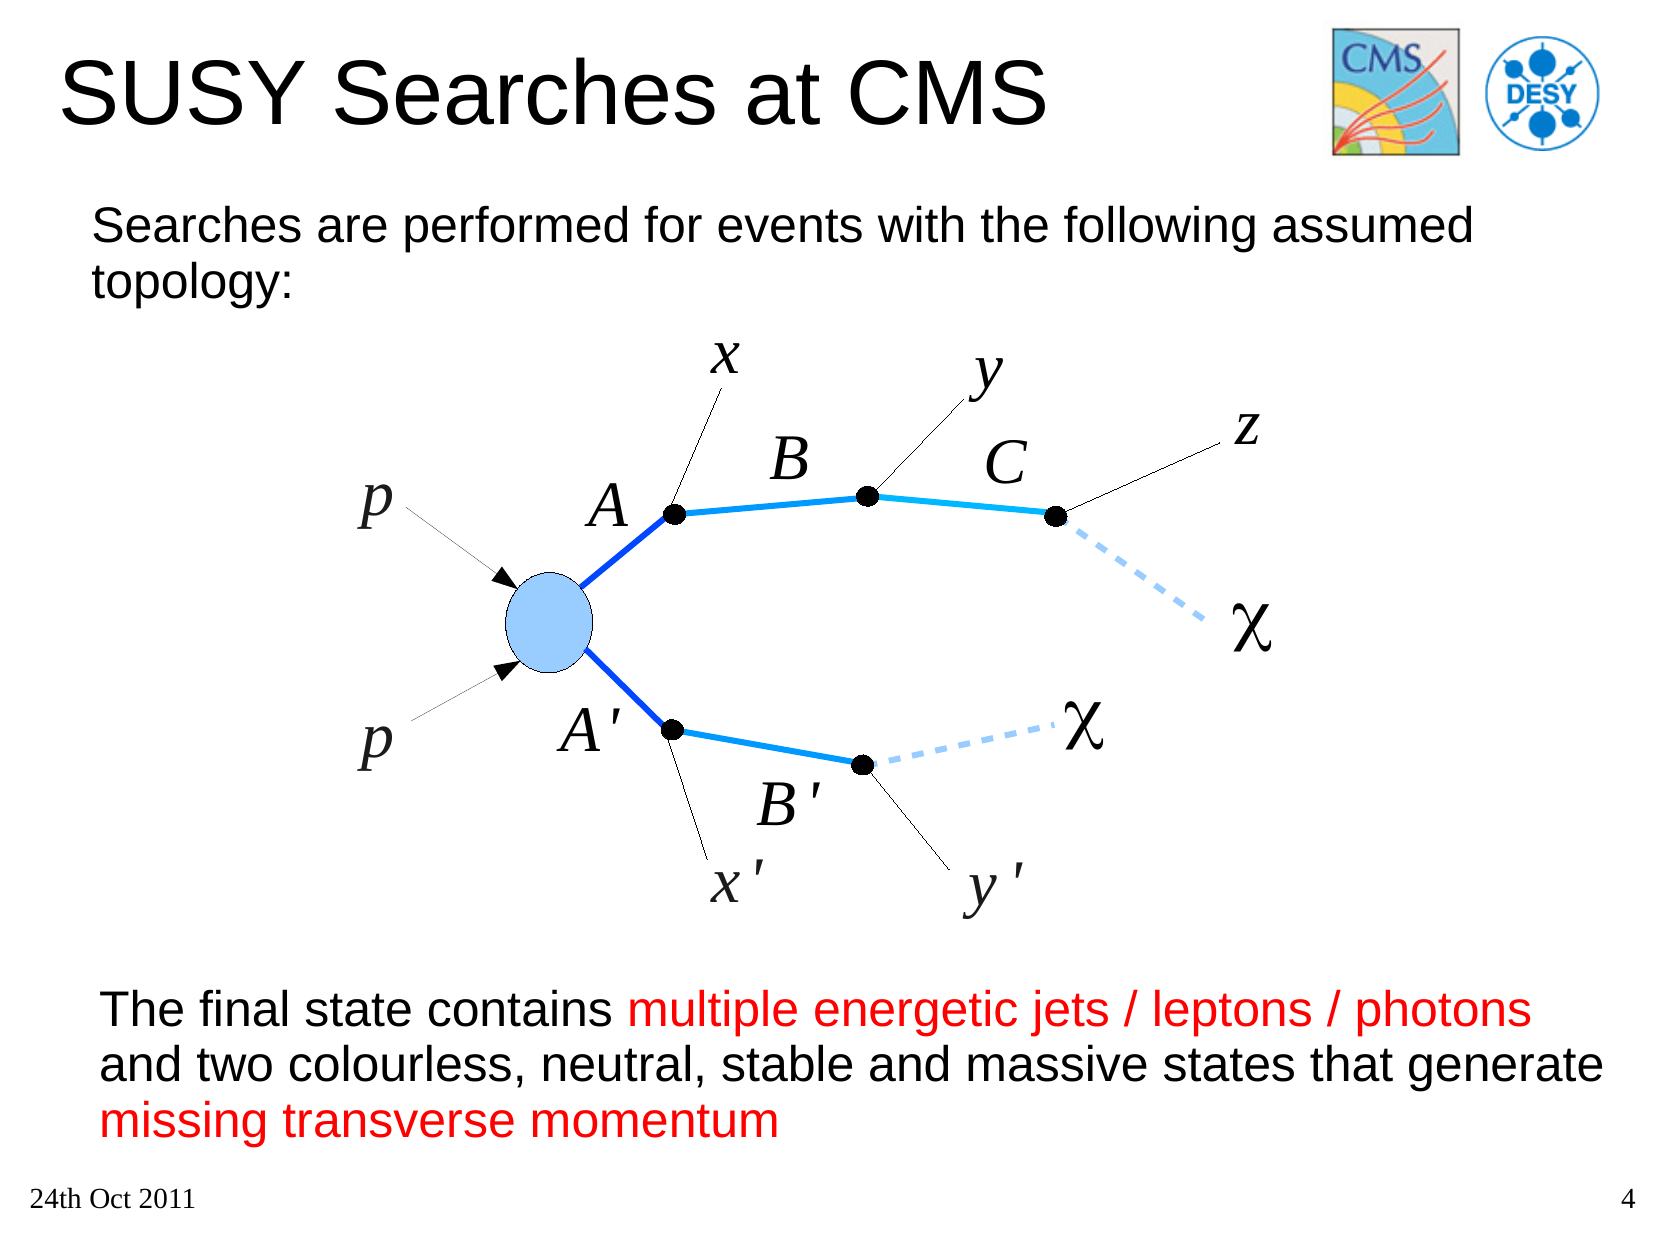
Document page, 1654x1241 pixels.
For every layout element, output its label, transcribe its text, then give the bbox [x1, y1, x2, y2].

picture [1484, 36, 1601, 151]
text_box Searches are performed for events with the following assumed topology: [76, 190, 1601, 317]
picture [1323, 21, 1474, 160]
chart [336, 458, 408, 531]
chart [690, 845, 780, 918]
chart [1045, 669, 1124, 753]
chart [968, 424, 1044, 497]
chart [563, 467, 642, 540]
chart [949, 329, 1019, 402]
text_box [663, 504, 686, 525]
text_box [856, 486, 879, 507]
text_box [505, 572, 593, 673]
chart [690, 317, 756, 386]
chart [1212, 571, 1291, 654]
text_box [851, 754, 874, 775]
chart [944, 849, 1037, 922]
text_box [1044, 506, 1068, 527]
chart [1214, 385, 1276, 458]
chart [336, 701, 408, 774]
chart [748, 419, 824, 492]
chart [735, 765, 834, 838]
chart [535, 691, 634, 764]
title SUSY Searches at CMS [58, 23, 1547, 162]
text_box The final state contains multiple energetic jets / leptons / photons and two colourless, neutral, stable and massive states that generate missing transverse momentum [71, 973, 1634, 1241]
text_box [661, 719, 684, 740]
